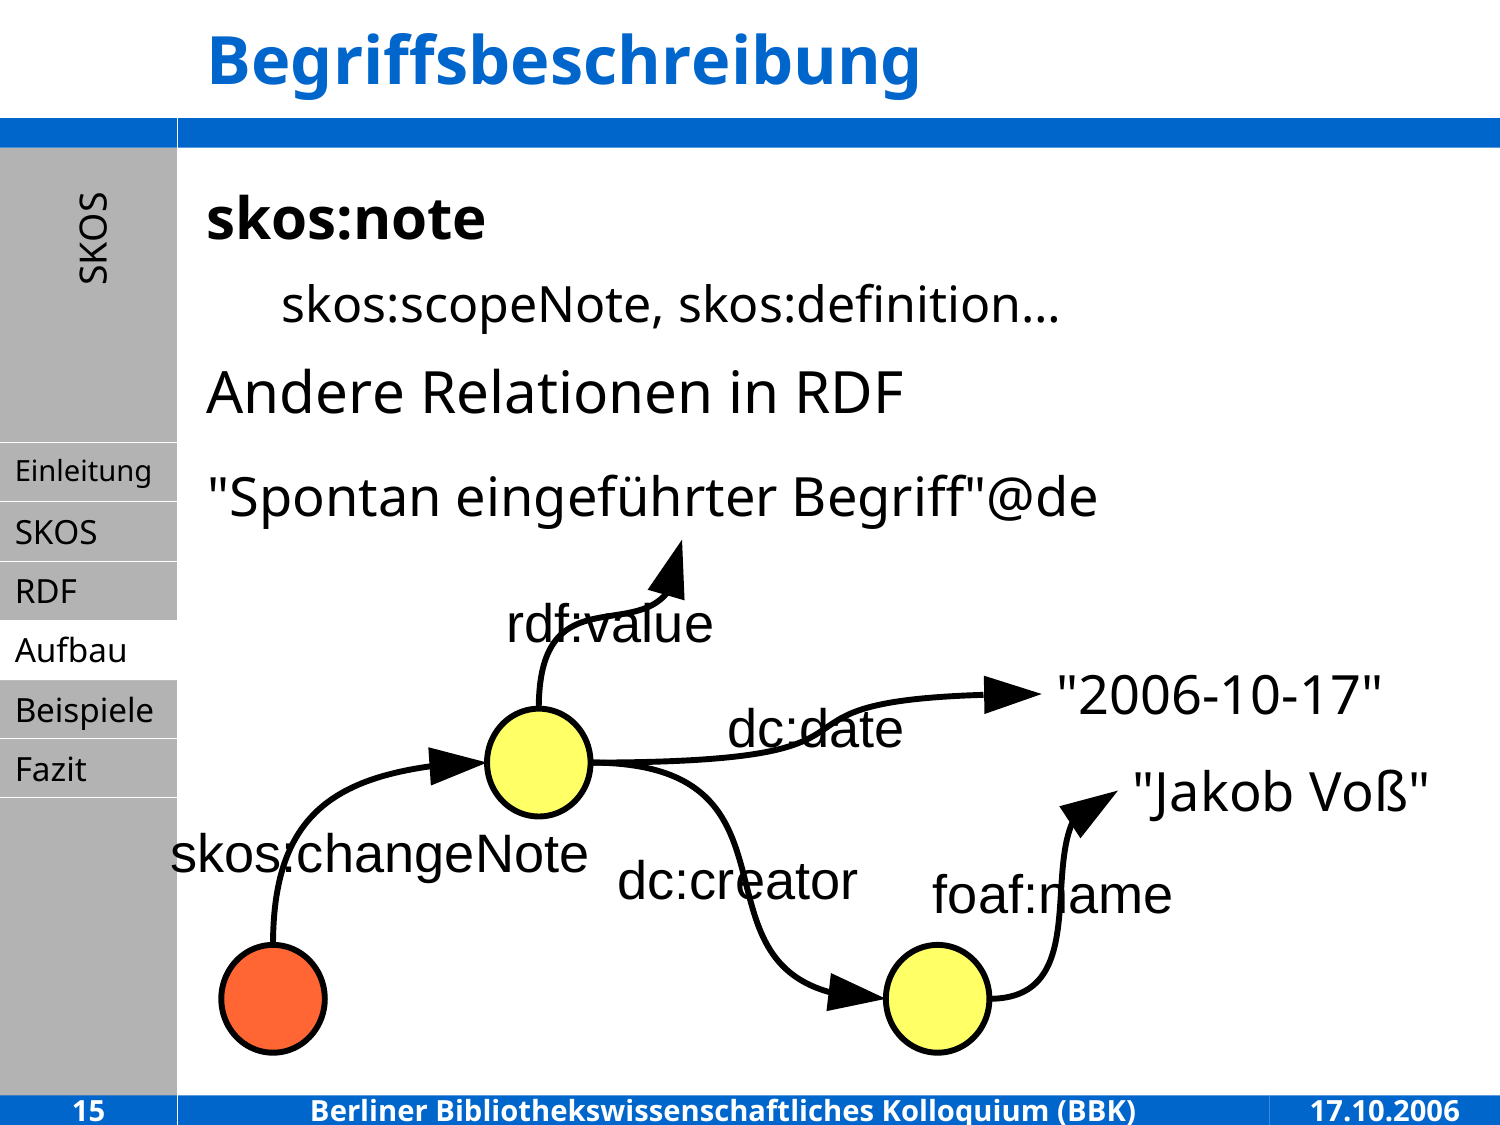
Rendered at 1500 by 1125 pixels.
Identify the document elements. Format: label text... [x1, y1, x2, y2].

title Begriffsbeschreibung [206, 0, 1477, 119]
text_box "Spontan eingeführter Begriff"@de [192, 450, 1172, 532]
text_box [221, 944, 325, 1053]
text_box [487, 708, 591, 817]
text_box "2006-10-17" [1041, 649, 1447, 731]
text_box Aufbau [0, 620, 178, 680]
text_box [885, 944, 990, 1053]
list skos:note skos:scopeNote, skos:definition… Andere Relationen in RDF [206, 177, 1471, 443]
text_box "Jakob Voß" [1117, 746, 1477, 827]
